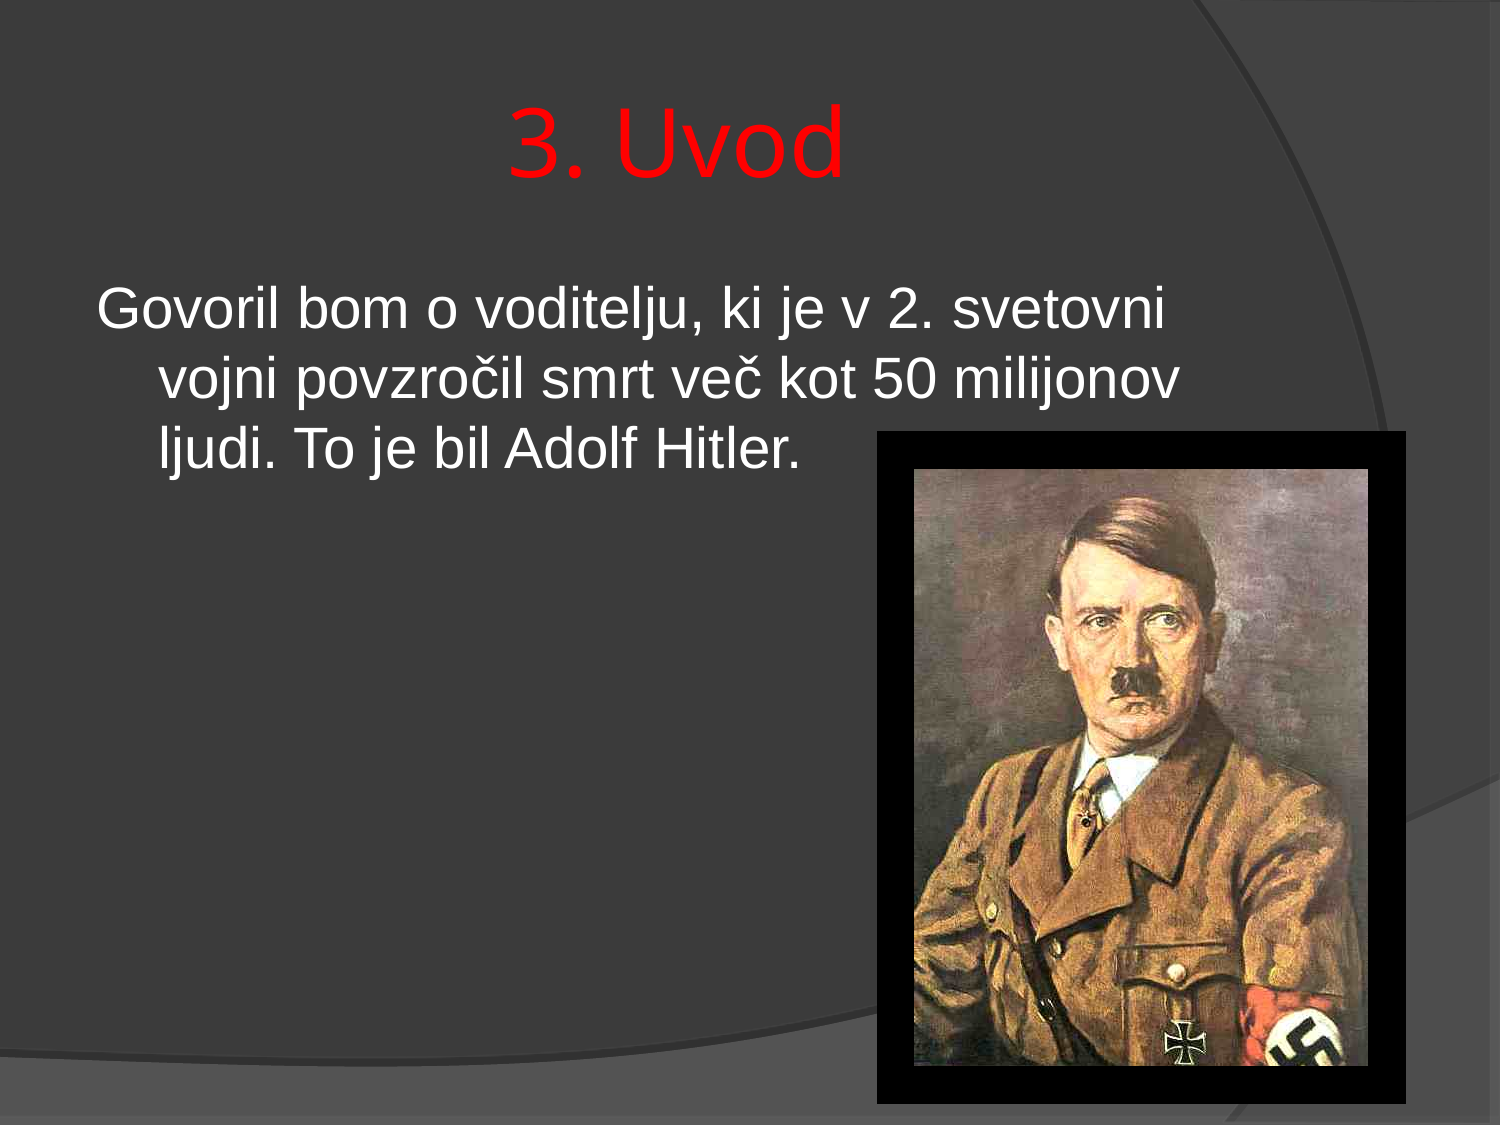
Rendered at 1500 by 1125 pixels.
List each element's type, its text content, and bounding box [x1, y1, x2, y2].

list Govoril bom o voditelju, ki je v 2. svetovni vojni povzročil smrt več kot 50 milijonov ljudi. To je bil Adolf Hitler. [75, 262, 1300, 1005]
title 3. Uvod [75, 45, 1300, 233]
picture [914, 468, 1369, 1067]
